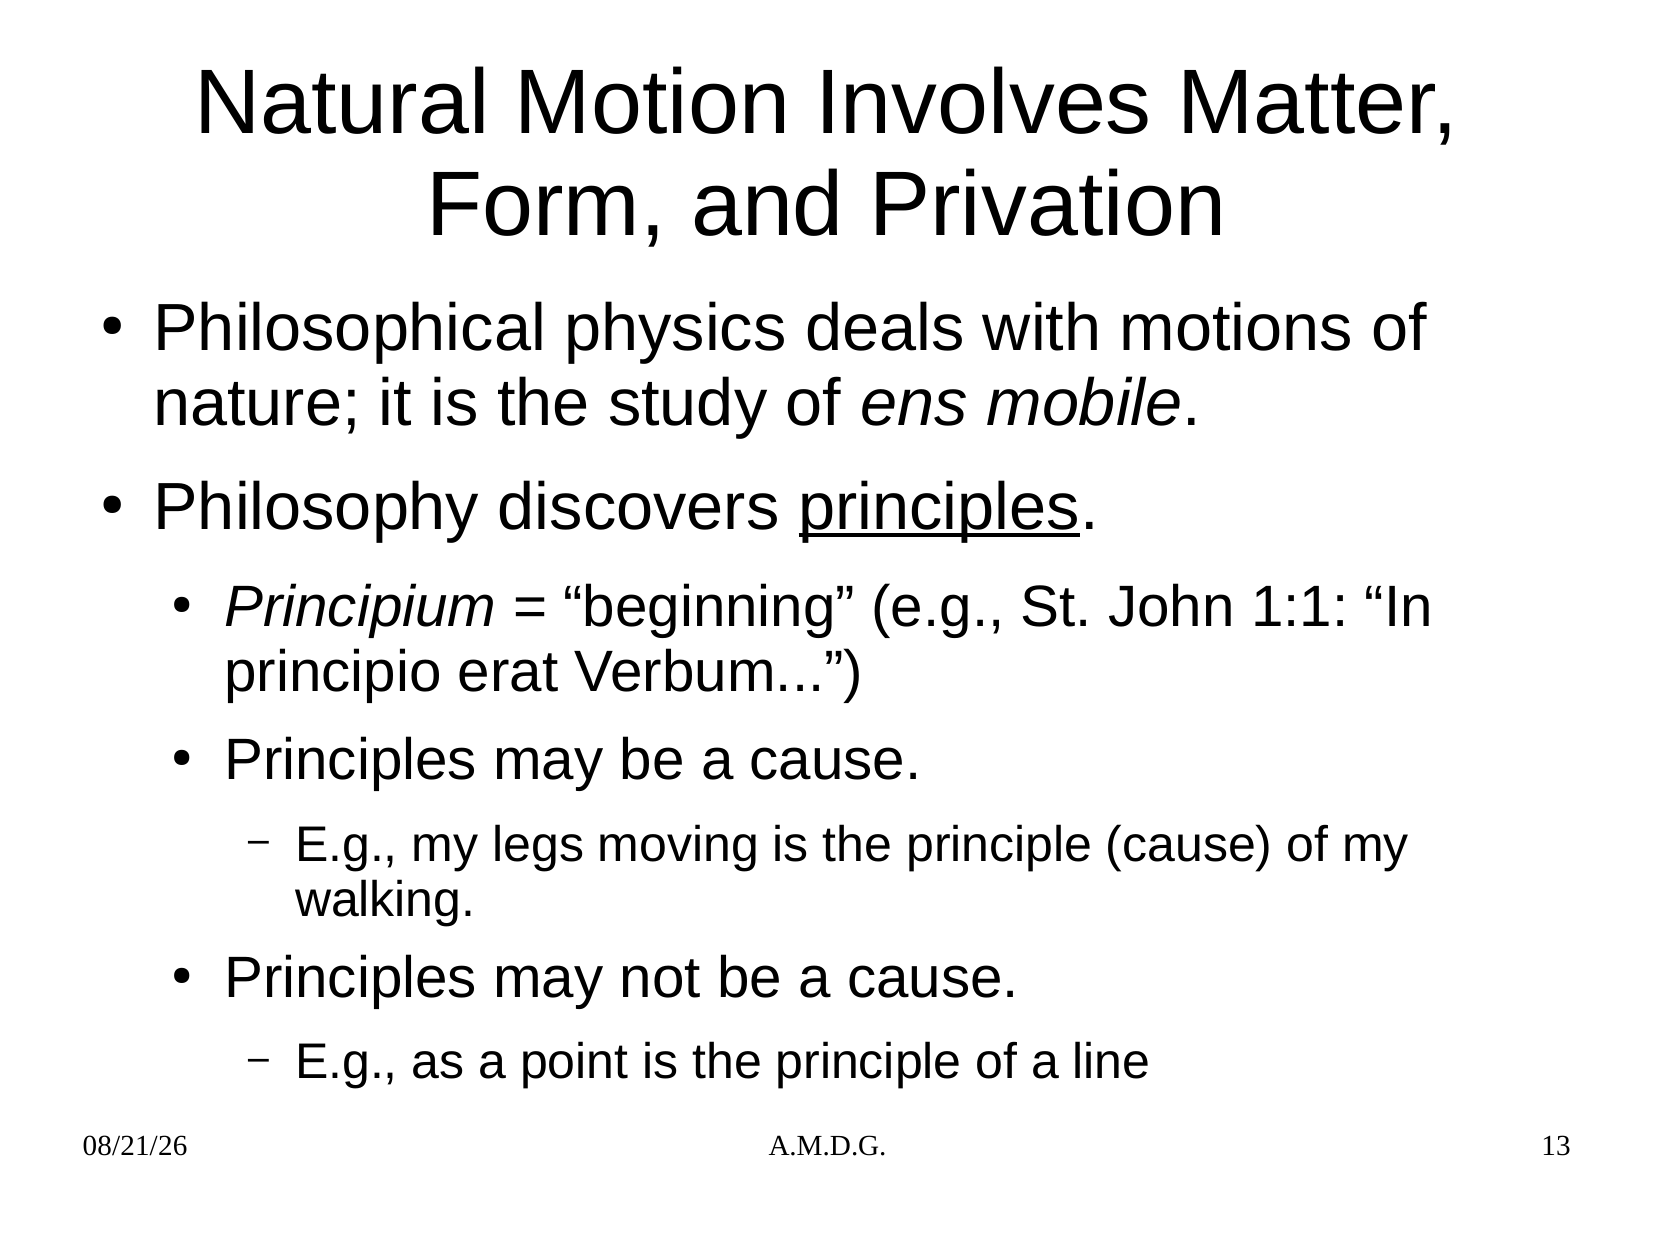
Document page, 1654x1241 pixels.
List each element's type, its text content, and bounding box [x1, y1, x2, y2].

title Natural Motion Involves Matter, Form, and Privation [82, 49, 1571, 257]
list Philosophical physics deals with motions of nature; it is the study of ens mobile. Philosophy discovers principles. Principium = “beginning” (e.g., St. John 1:1: “In principio erat Verbum...”) Principles may be a cause. E.g., my legs moving is the principle (cause) of my walking. Principles may not be a cause. E.g., as a point is the principle of a line [82, 290, 1571, 1109]
